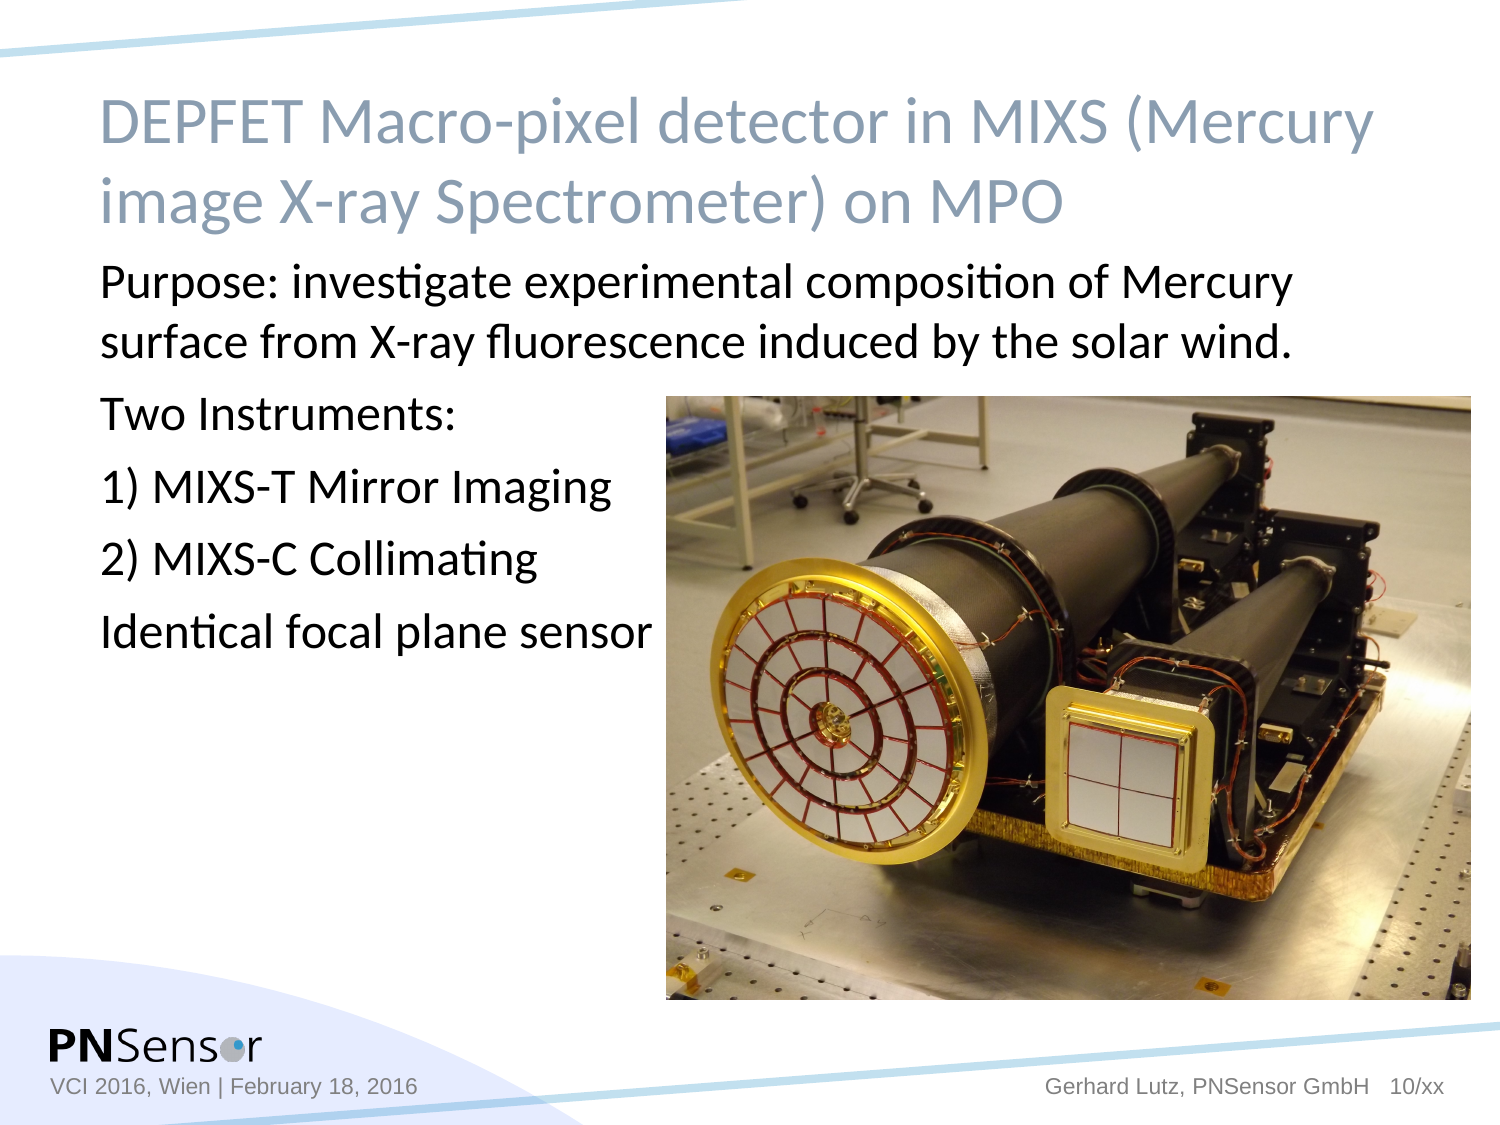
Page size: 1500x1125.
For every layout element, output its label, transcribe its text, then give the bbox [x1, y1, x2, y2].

title DEPFET Macro-pixel detector in MIXS (Mercury image X-ray Spectrometer) on MPO [99, 76, 1426, 248]
list Purpose: investigate experimental composition of Mercury surface from X-ray fluorescence induced by the solar wind. Two Instruments: 1) MIXS-T Mirror Imaging 2) MIXS-C Collimating Identical focal plane sensor [99, 248, 1426, 991]
picture [666, 396, 1471, 1000]
